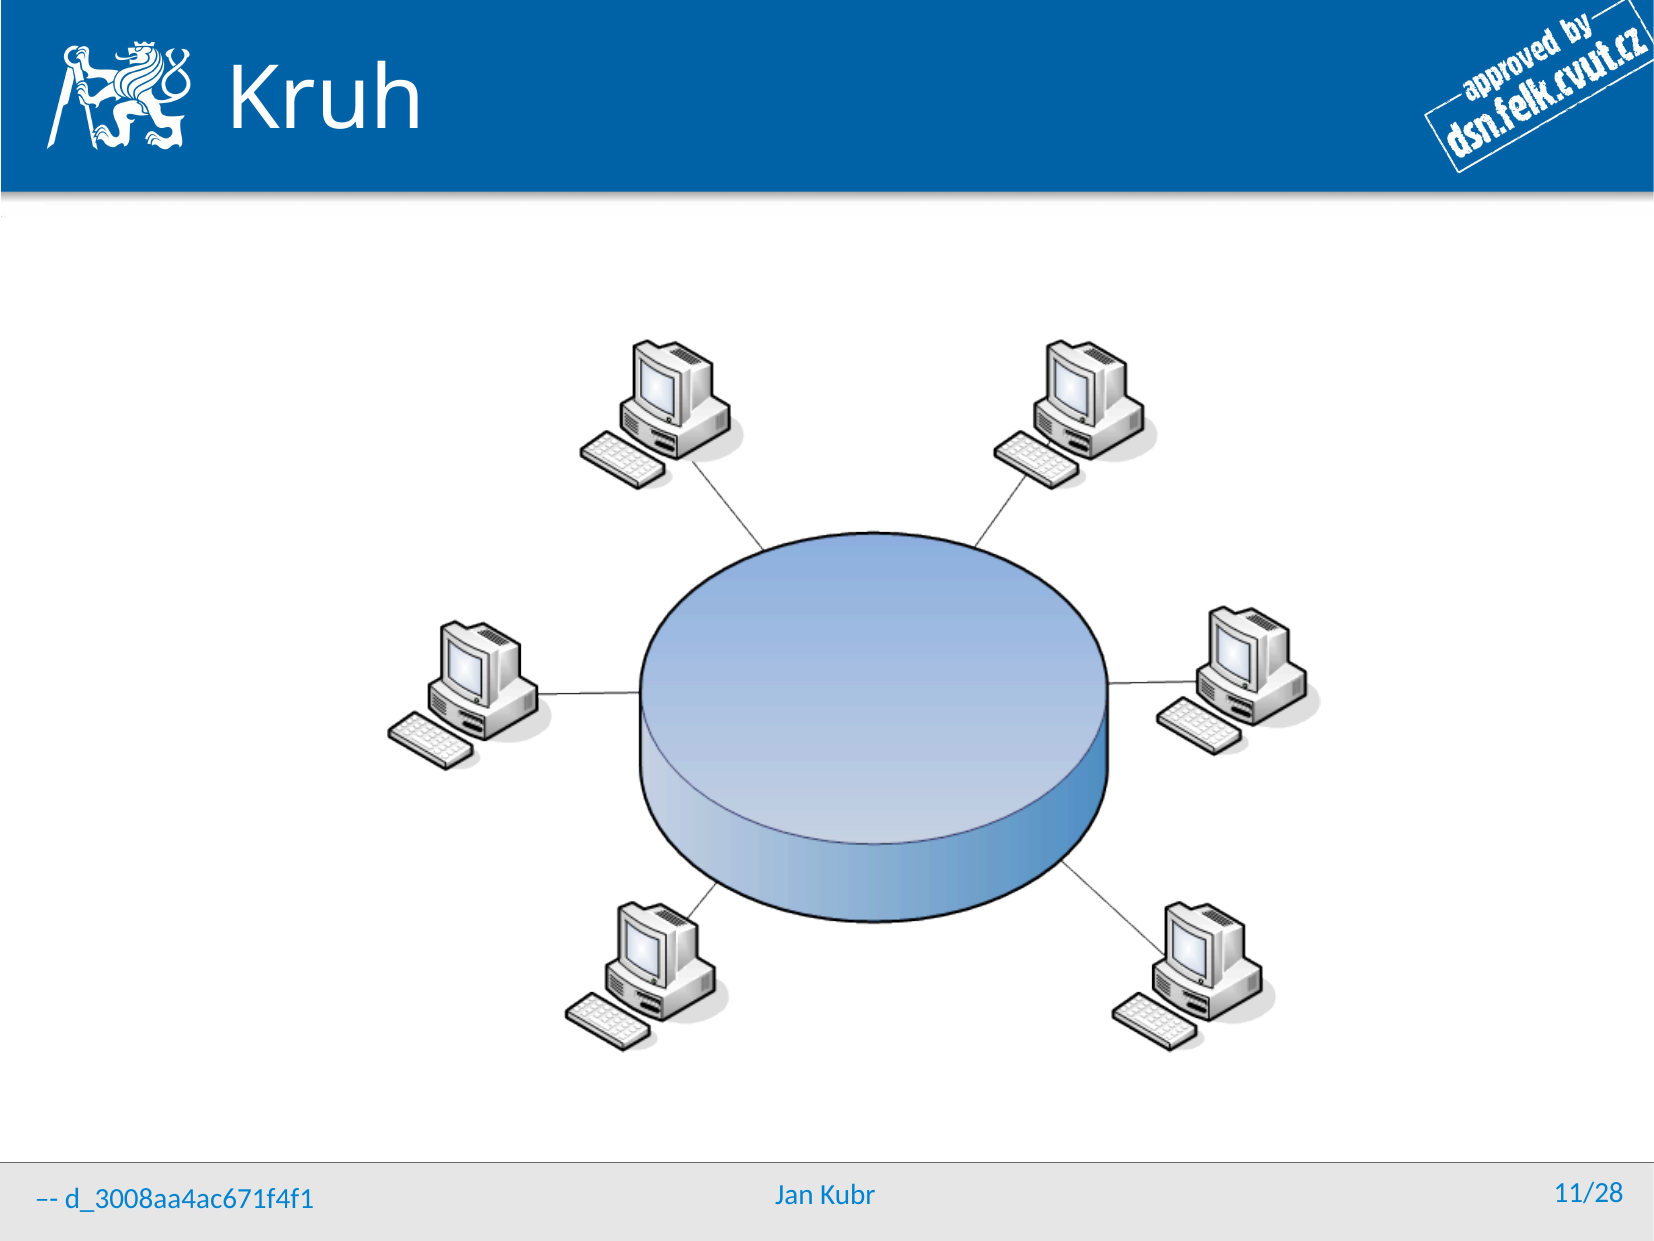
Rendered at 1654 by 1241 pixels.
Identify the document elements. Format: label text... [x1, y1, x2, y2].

picture [387, 338, 1321, 1053]
picture [1, 0, 1654, 217]
title Kruh [225, 0, 1426, 188]
